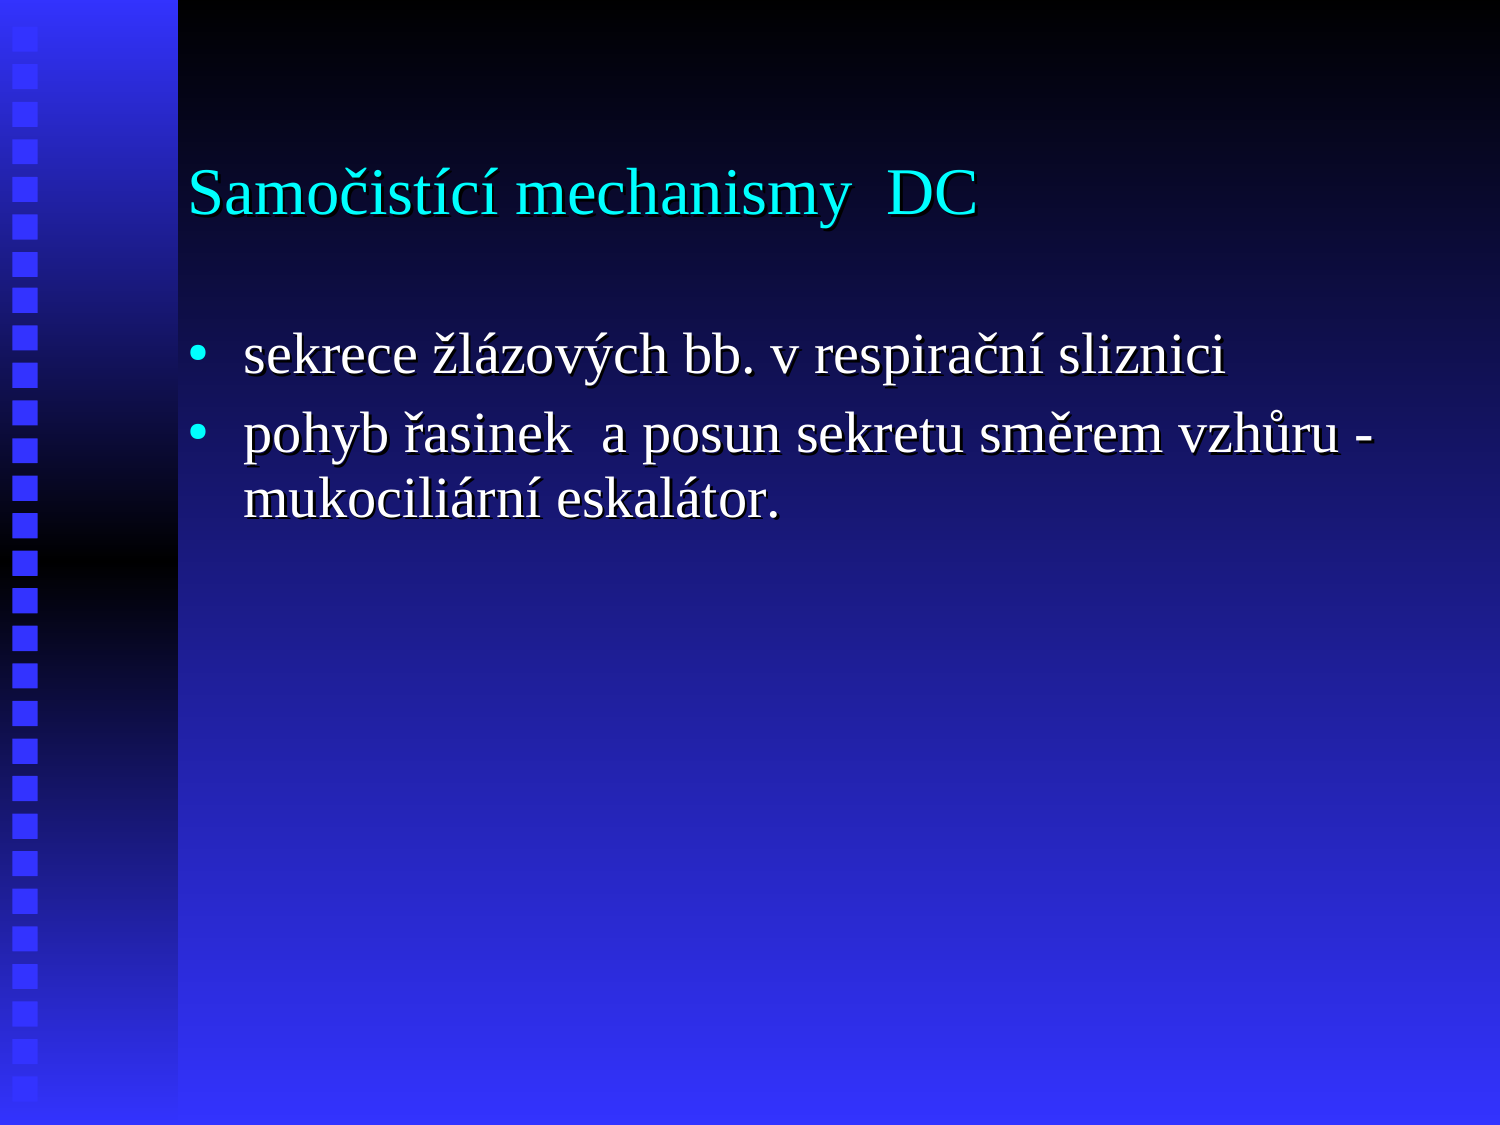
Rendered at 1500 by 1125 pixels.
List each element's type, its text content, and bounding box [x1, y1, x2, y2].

title Samočistící mechanismy DC [187, 99, 1463, 288]
list sekrece žlázových bb. v respirační sliznici pohyb řasinek a posun sekretu směrem vzhůru - mukociliární eskalátor. [187, 324, 1463, 1001]
